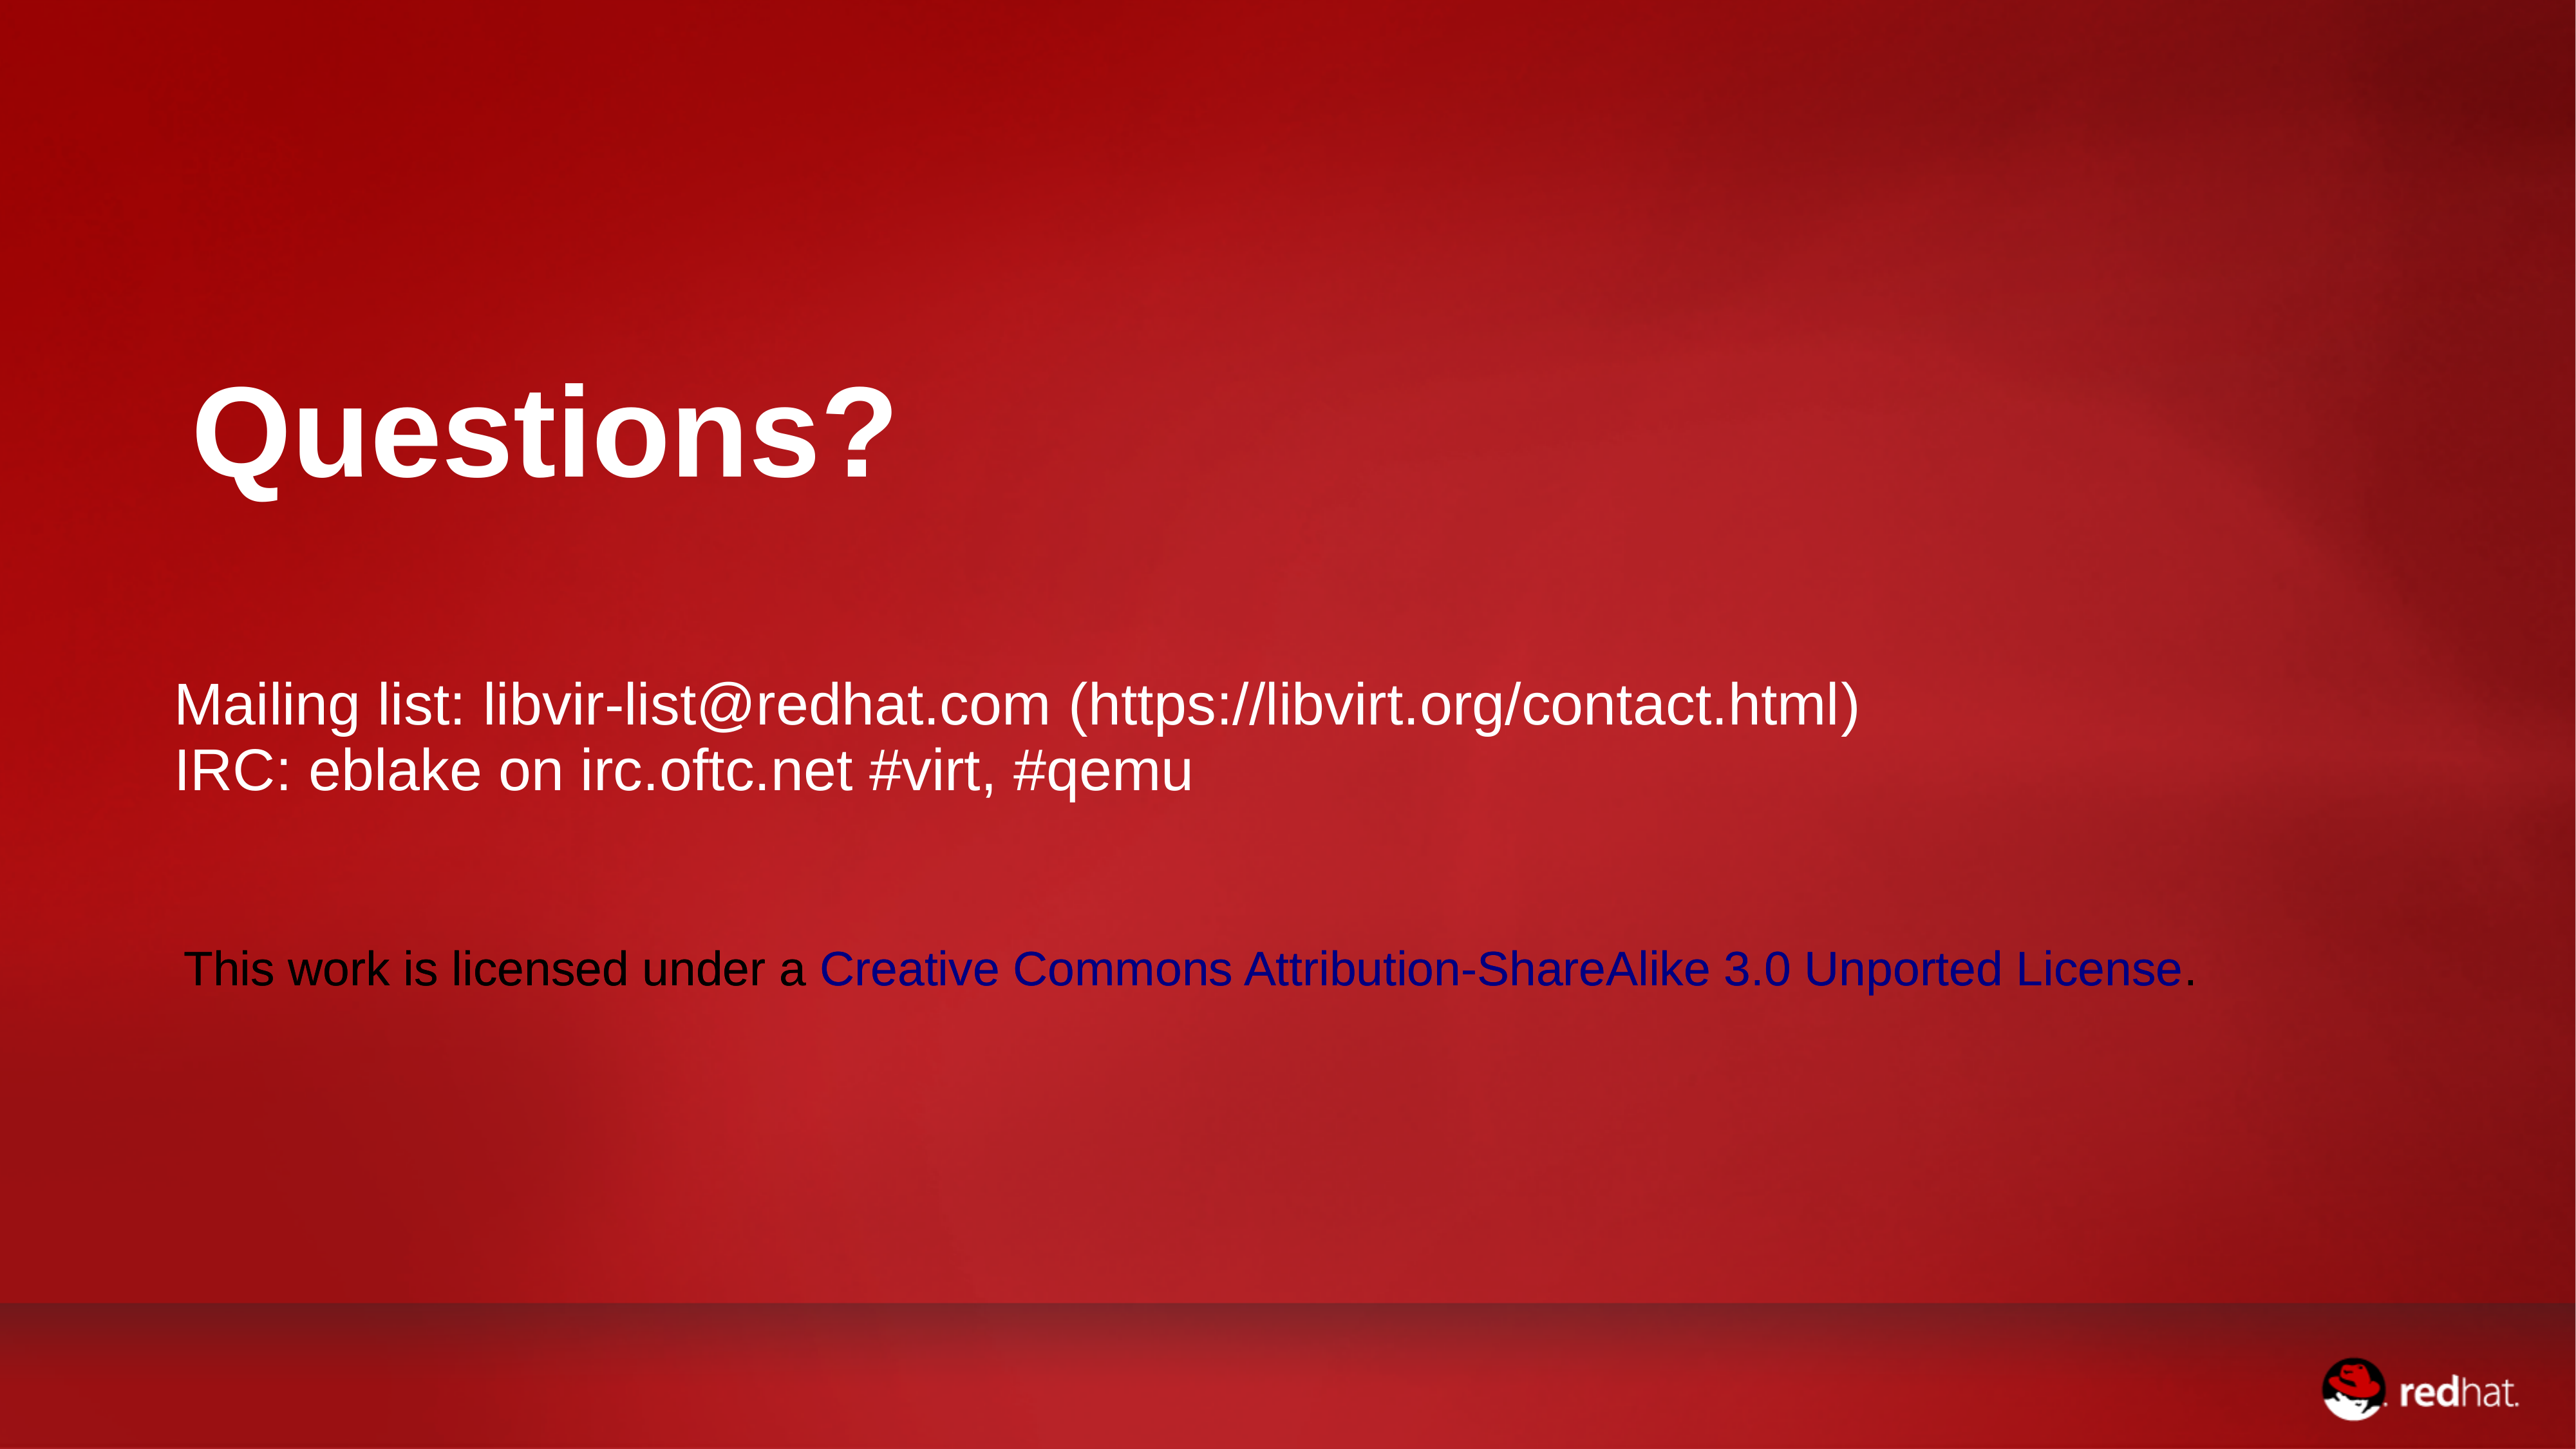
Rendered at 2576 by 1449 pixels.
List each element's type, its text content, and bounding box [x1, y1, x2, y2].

text_box This work is licensed under a Creative Commons Attribution-ShareAlike 3.0 Unported License. [174, 937, 2309, 1141]
text_box Mailing list: libvir-list@redhat.com (https://libvirt.org/contact.html) IRC: eblake on irc.oftc.net #virt, #qemu [164, 666, 2299, 870]
picture [0, 0, 2576, 1449]
text_box Questions? [182, 283, 2318, 880]
